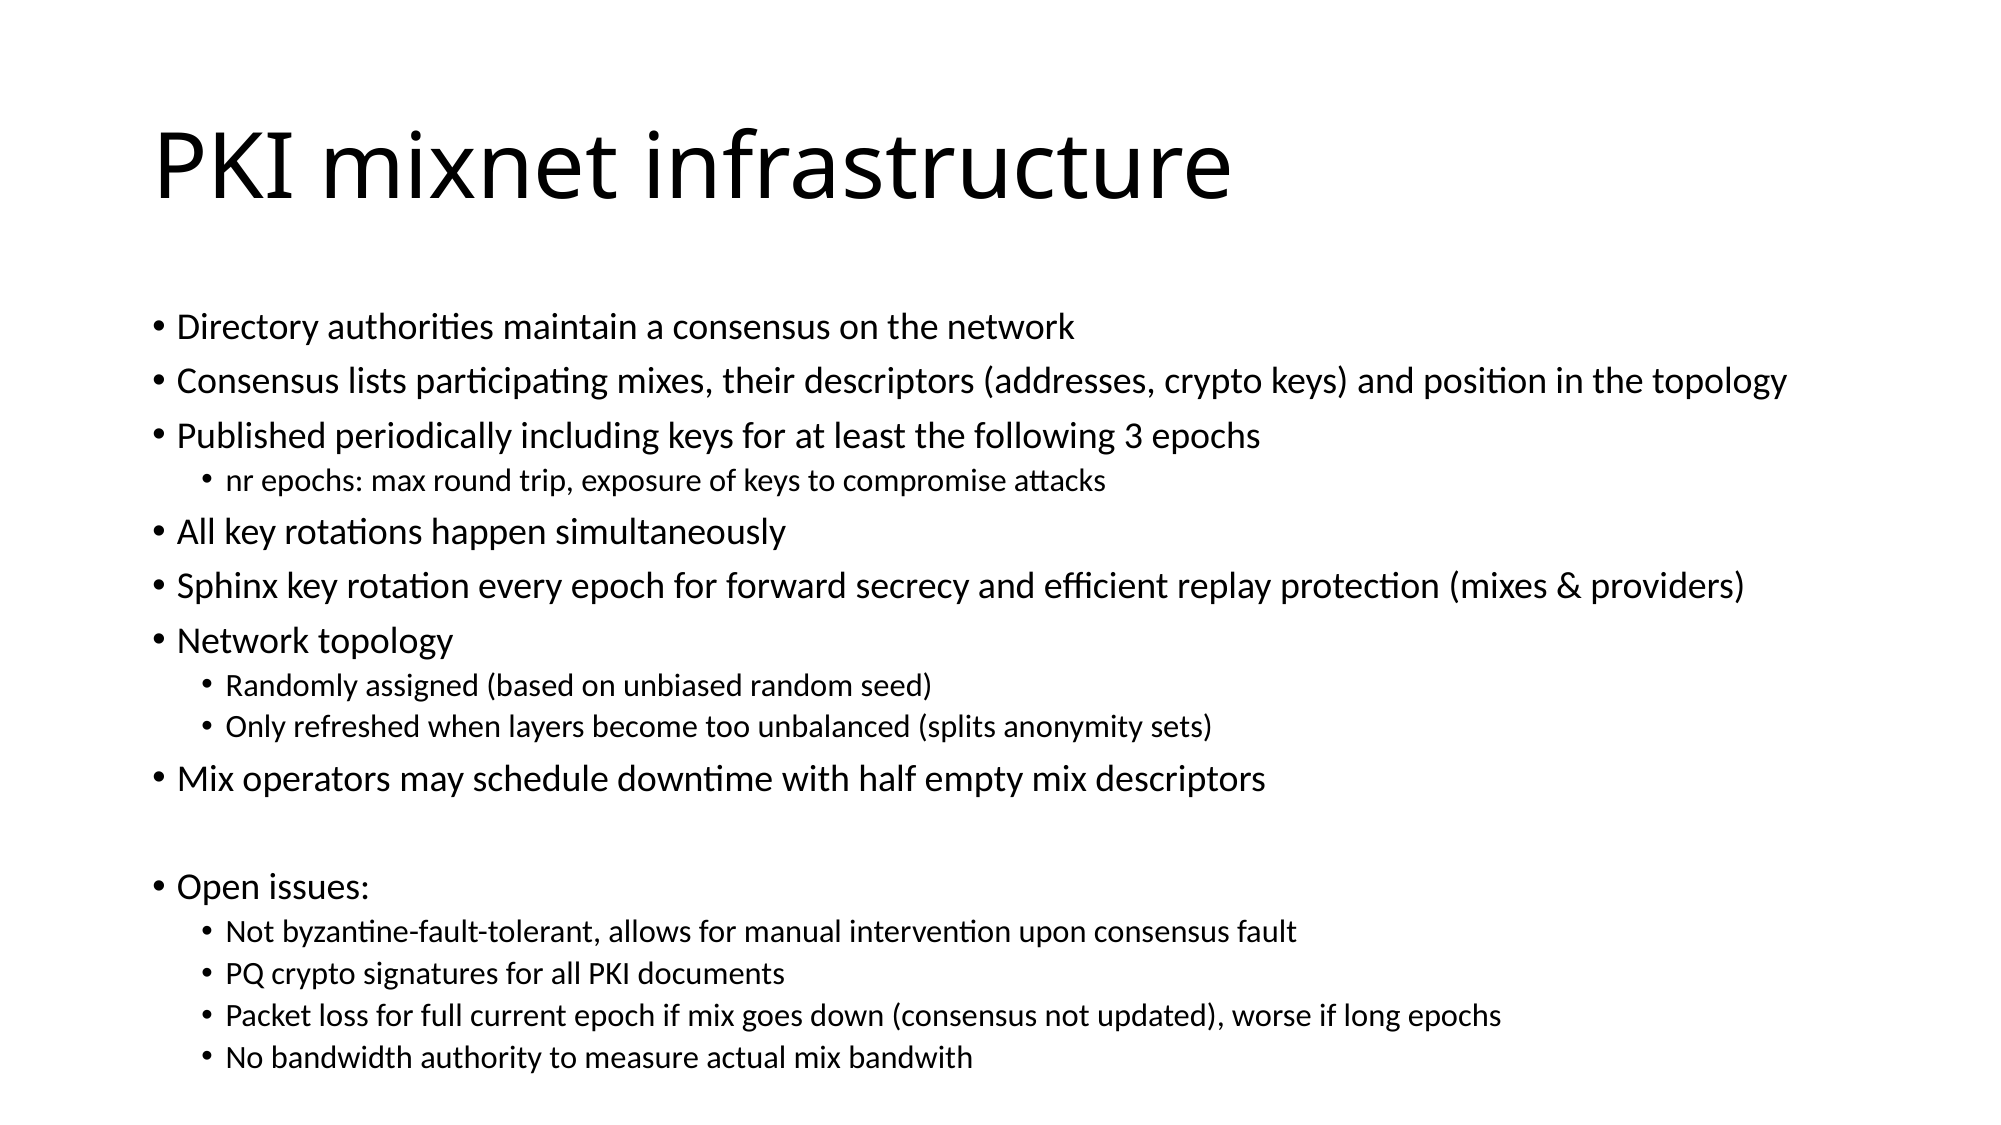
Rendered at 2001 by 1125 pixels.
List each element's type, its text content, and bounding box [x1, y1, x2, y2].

title PKI mixnet infrastructure [137, 59, 1863, 278]
list Directory authorities maintain a consensus on the network Consensus lists participating mixes, their descriptors (addresses, crypto keys) and position in the topology Published periodically including keys for at least the following 3 epochs nr epochs: max round trip, exposure of keys to compromise attacks All key rotations happen simultaneously Sphinx key rotation every epoch for forward secrecy and efficient replay protection (mixes & providers) Network topology Randomly assigned (based on unbiased random seed) Only refreshed when layers become too unbalanced (splits anonymity sets) Mix operators may schedule downtime with half empty mix descriptors Open issues: Not byzantine-fault-tolerant, allows for manual intervention upon consensus fault PQ crypto signatures for all PKI documents Packet loss for full current epoch if mix goes down (consensus not updated), worse if long epochs No bandwidth authority to measure actual mix bandwith [137, 299, 1863, 1097]
